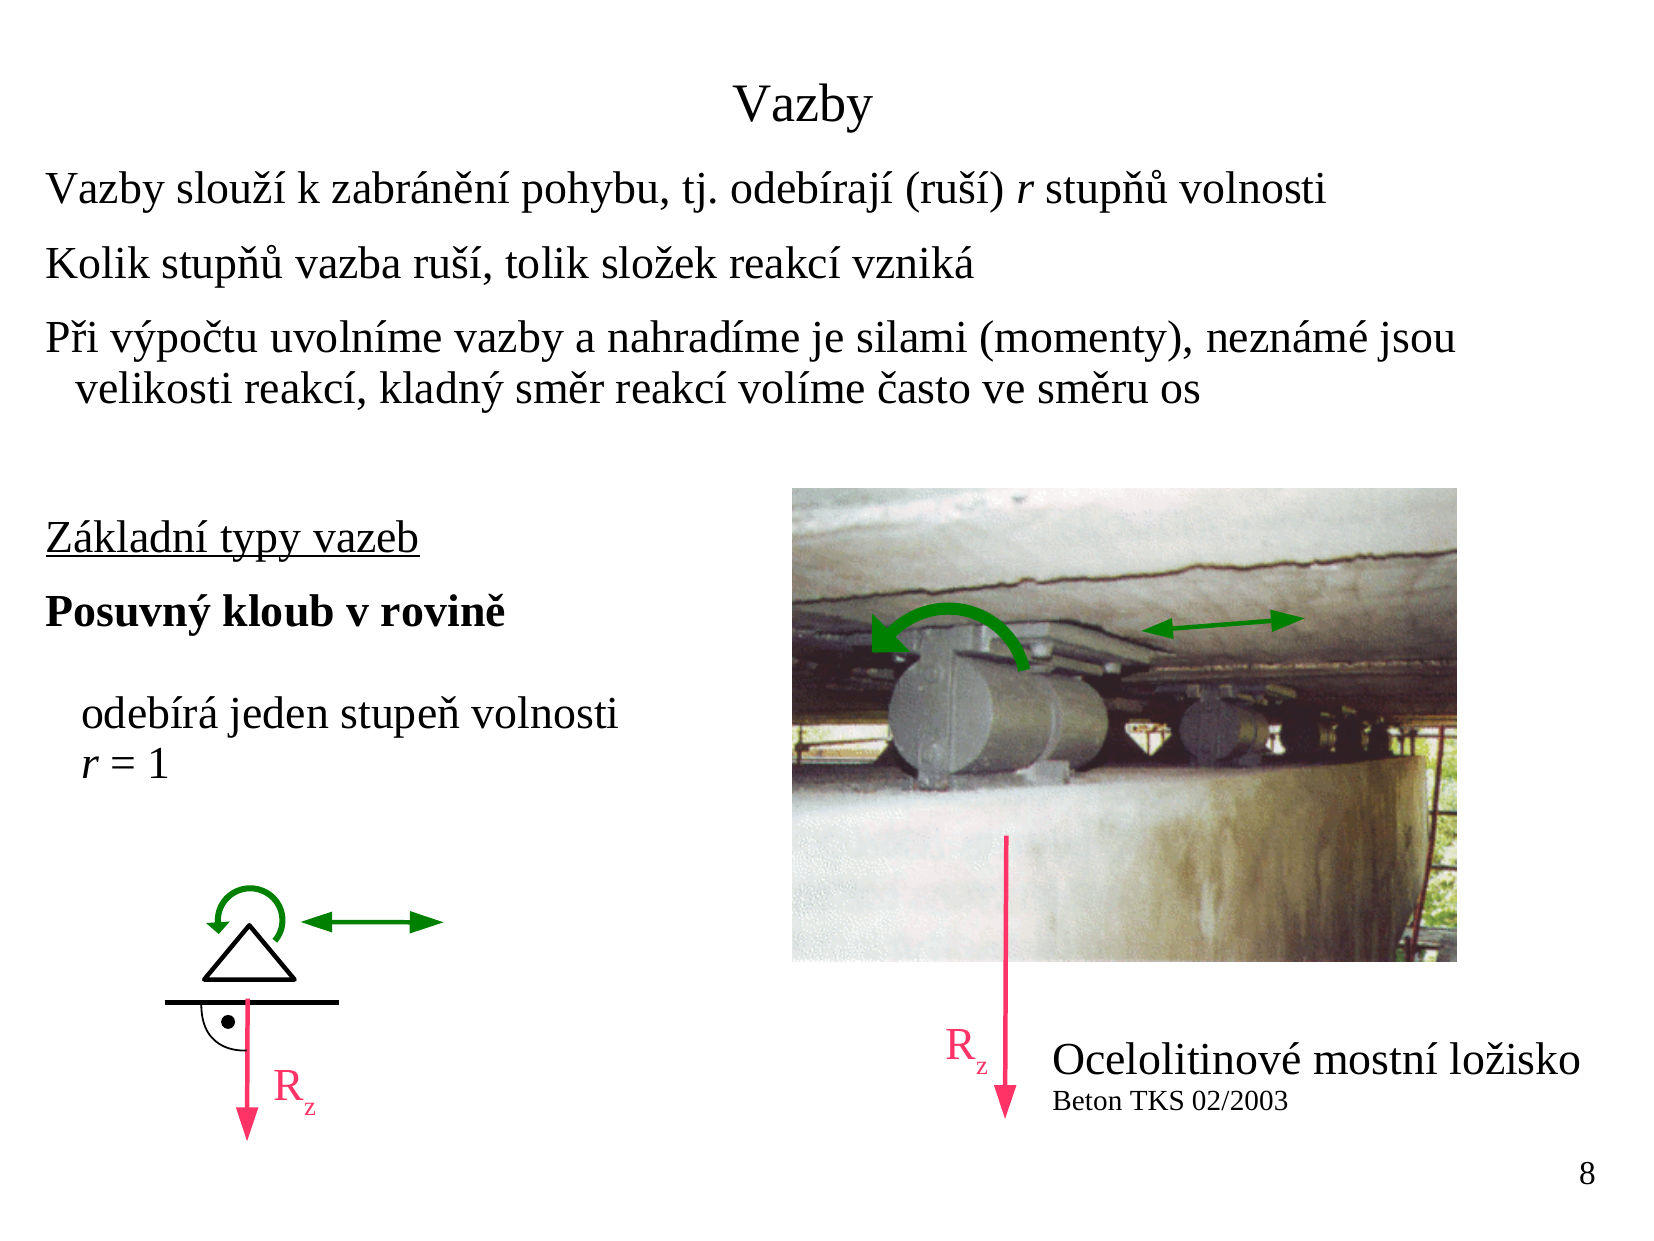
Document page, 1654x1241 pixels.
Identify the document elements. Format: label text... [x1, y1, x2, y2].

text_box Ocelolitinové mostní ložisko Beton TKS 02/2003 [1037, 1025, 1604, 1132]
list Vazby slouží k zabránění pohybu, tj. odebírají (ruší) r stupňů volnosti Kolik stupňů vazba ruší, tolik složek reakcí vzniká Při výpočtu uvolníme vazby a nahradíme je silami (momenty), neznámé jsou velikosti reakcí, kladný směr reakcí volíme často ve směru os Základní typy vazeb Posuvný kloub v rovině [45, 163, 1605, 967]
text_box Rz [945, 1018, 1027, 1084]
text_box odebírá jeden stupeň volnosti r = 1 [66, 679, 689, 806]
text_box [206, 885, 286, 943]
title Vazby [59, 7, 1548, 163]
text_box [221, 1015, 235, 1029]
text_box Rz [273, 1060, 355, 1126]
text_box [871, 602, 1031, 672]
picture [792, 488, 1457, 962]
